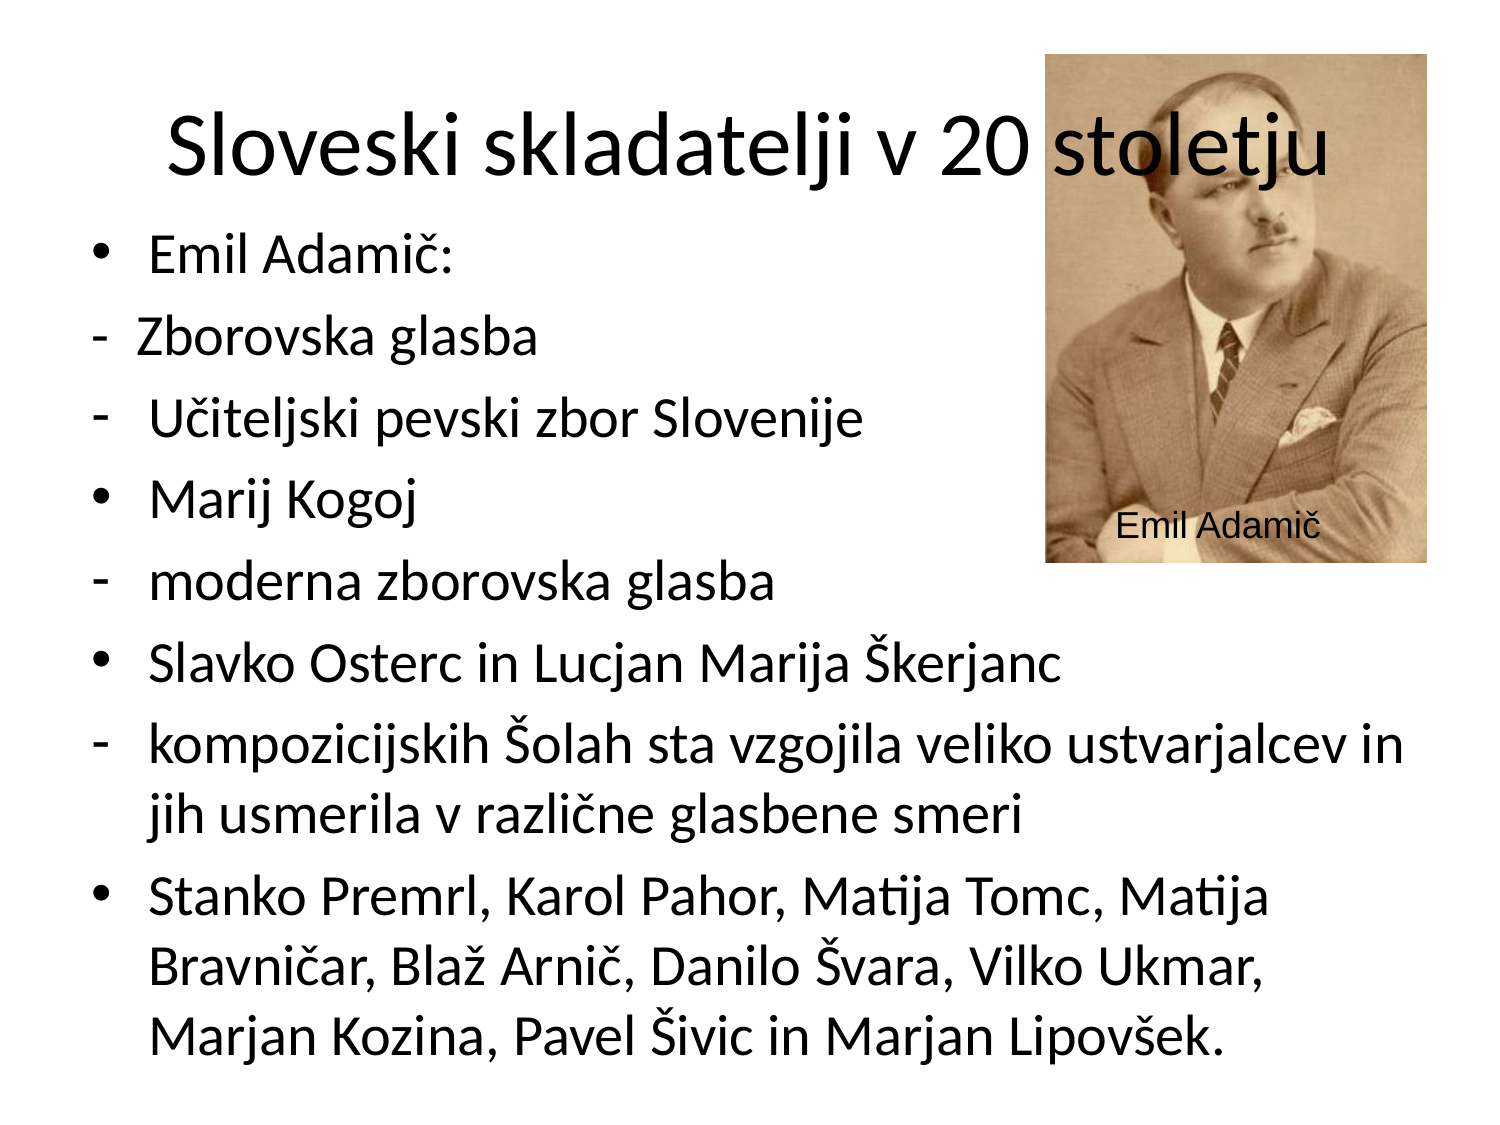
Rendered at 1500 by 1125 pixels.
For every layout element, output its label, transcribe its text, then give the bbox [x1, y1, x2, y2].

list Emil Adamič: - Zborovska glasba Učiteljski pevski zbor Slovenije Marij Kogoj moderna zborovska glasba Slavko Osterc in Lucjan Marija Škerjanc kompozicijskih Šolah sta vzgojila veliko ustvarjalcev in jih usmerila v različne glasbene smeri Stanko Premrl, Karol Pahor, Matija Tomc, Matija Bravničar, Blaž Arnič, Danilo Švara, Vilko Ukmar, Marjan Kozina, Pavel Šivic in Marjan Lipovšek. [76, 208, 1427, 951]
title Sloveski skladatelji v 20 stoletju [75, 45, 1425, 233]
text_box Emil Adamič [1100, 493, 1421, 554]
